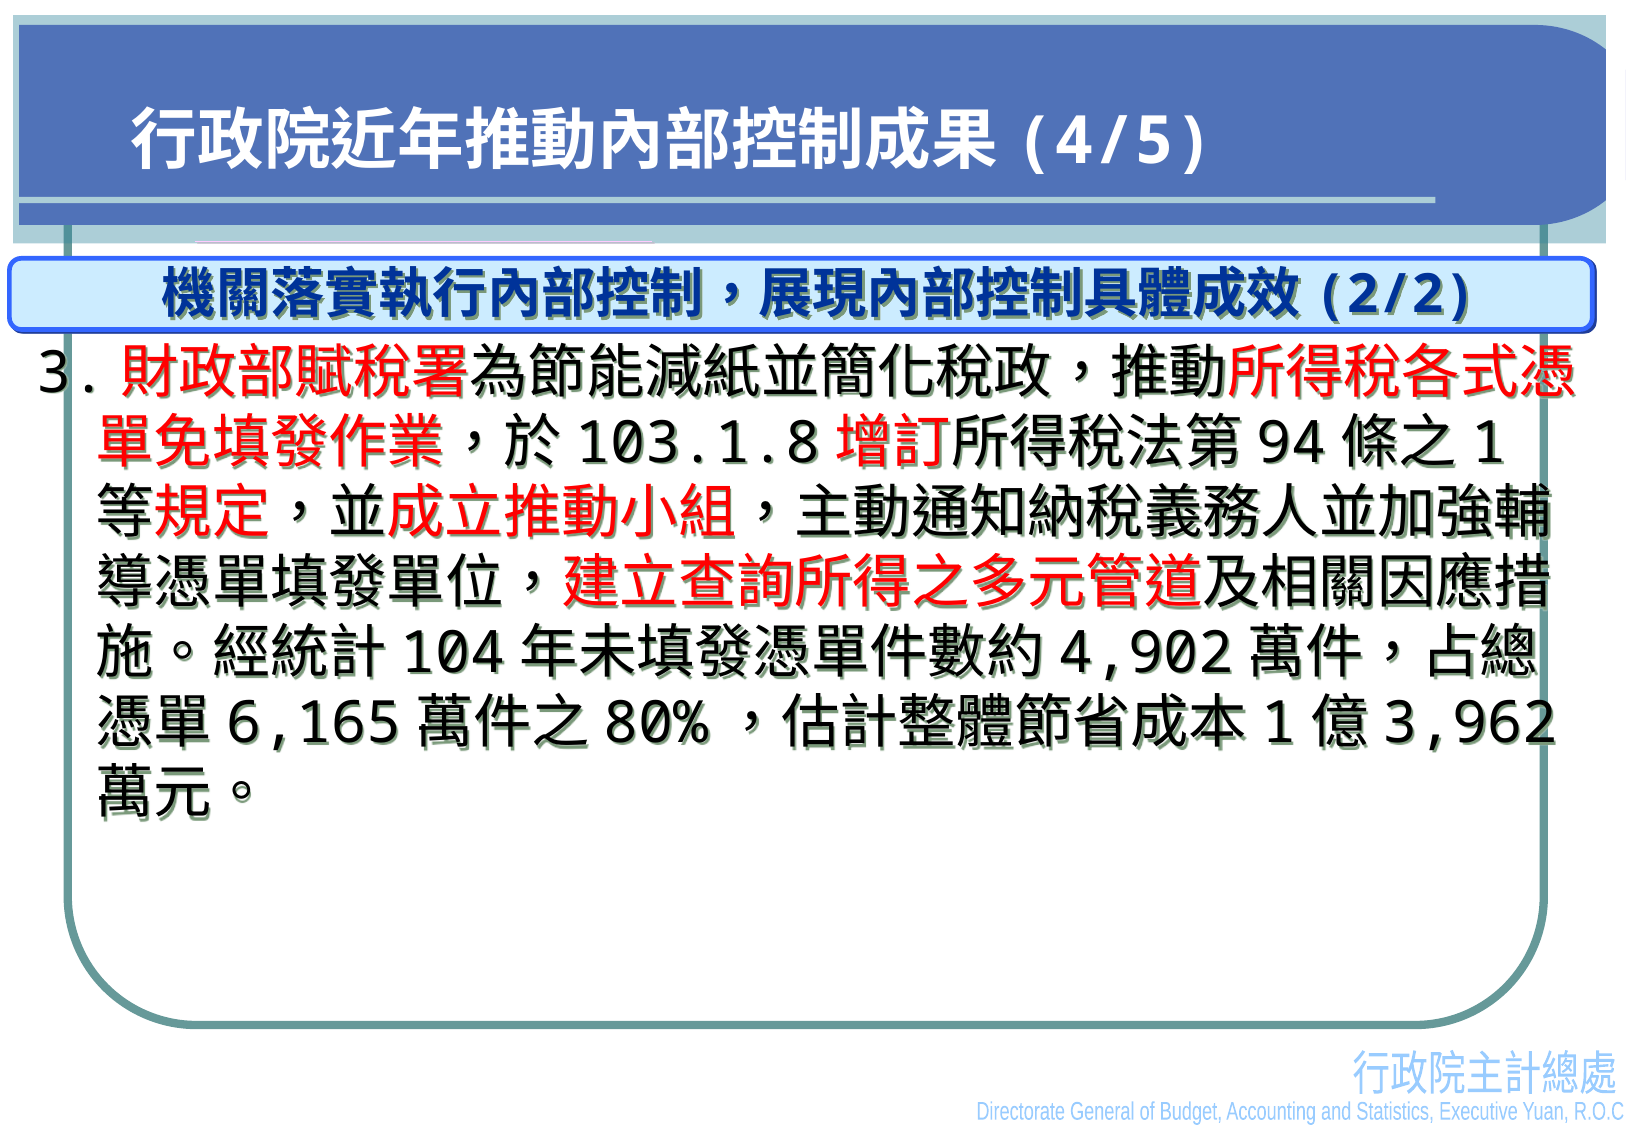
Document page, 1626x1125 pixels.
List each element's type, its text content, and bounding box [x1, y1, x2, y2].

text_box [9, 258, 147, 330]
text_box 3.財政部賦稅署為節能減紙並簡化稅政，推動所得稅各式憑單免填發作業，於103.1.8增訂所得稅法第94條之1等規定，並成立推動小組，主動通知納稅義務人並加強輔導憑單填發單位，建立查詢所得之多元管道及相關因應措施。經統計104年未填發憑單件數約4,902萬件，占總憑單6,165萬件之80%，估計整體節省成本1億3,962萬元。 [21, 327, 1592, 832]
text_box [1492, 258, 1593, 327]
text_box 機關落實執行內部控制，展現內部控制具體成效(2/2) [147, 251, 1492, 327]
text_box 行政院近年推動內部控制成果(4/5) [116, 66, 1391, 185]
